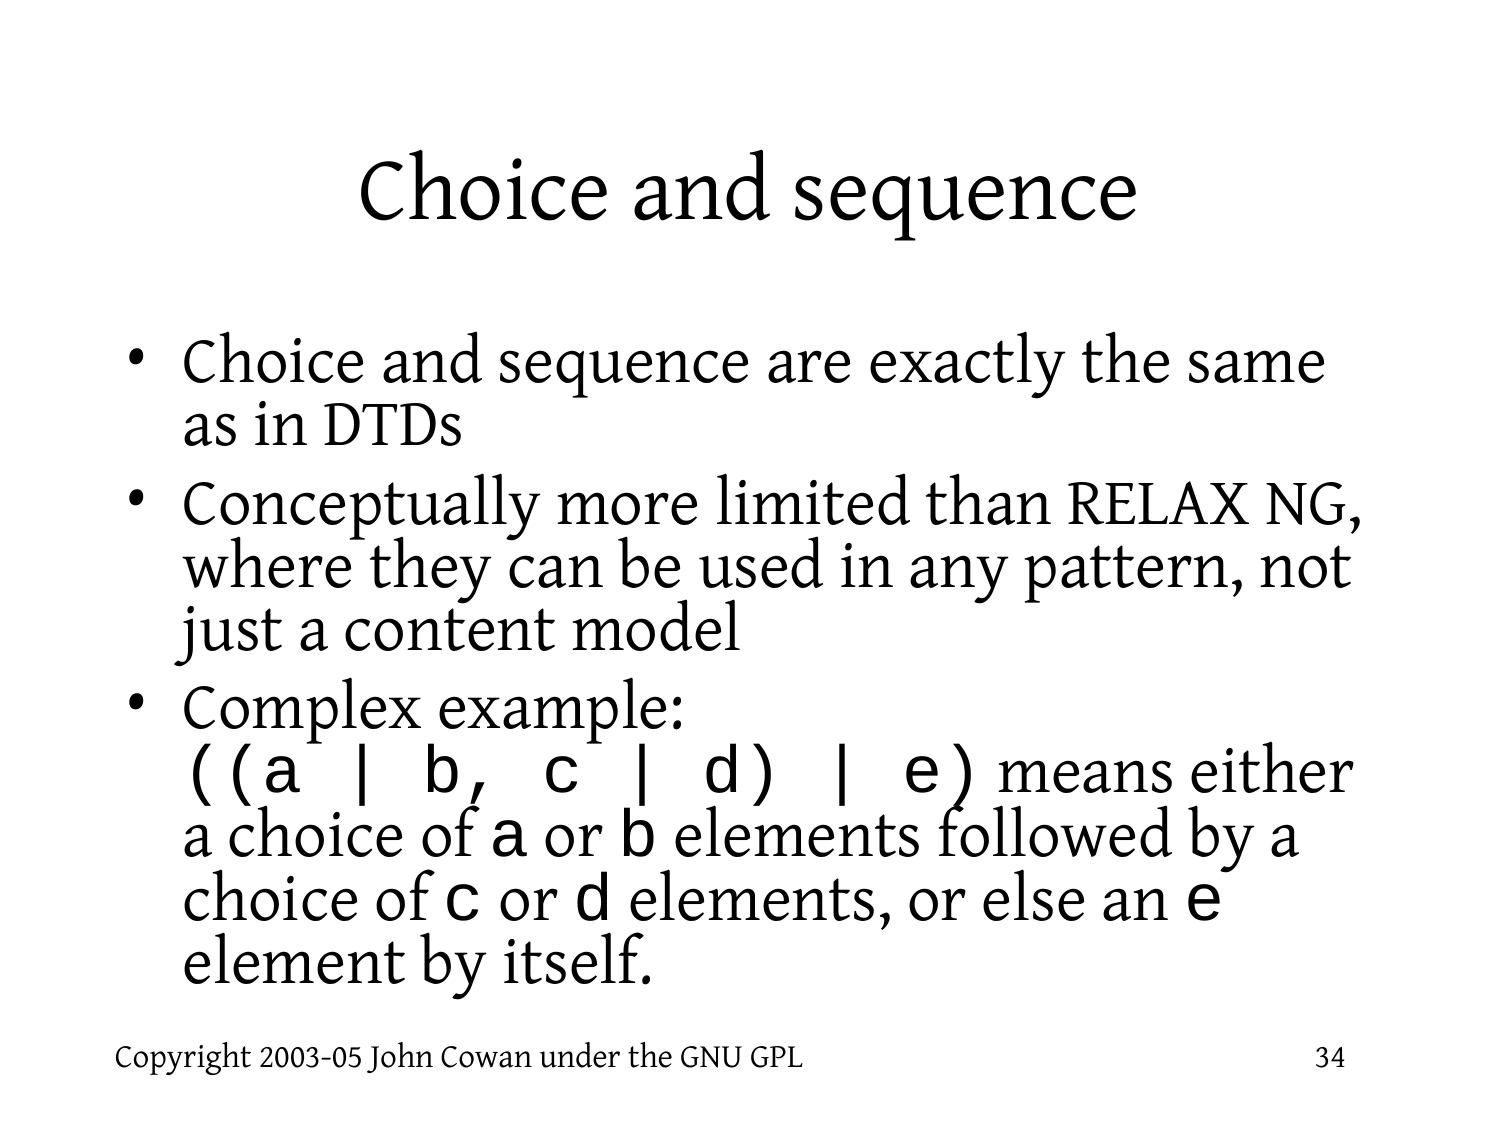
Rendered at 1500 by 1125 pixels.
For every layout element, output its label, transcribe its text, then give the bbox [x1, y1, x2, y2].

title Choice and sequence [112, 99, 1388, 288]
list Choice and sequence are exactly the same as in DTDs Conceptually more limited than RELAX NG, where they can be used in any pattern, not just a content model Complex example: ((a | b, c | d) | e) means either a choice of a or b elements followed by a choice of c or d elements, or else an e element by itself. [112, 324, 1388, 1025]
